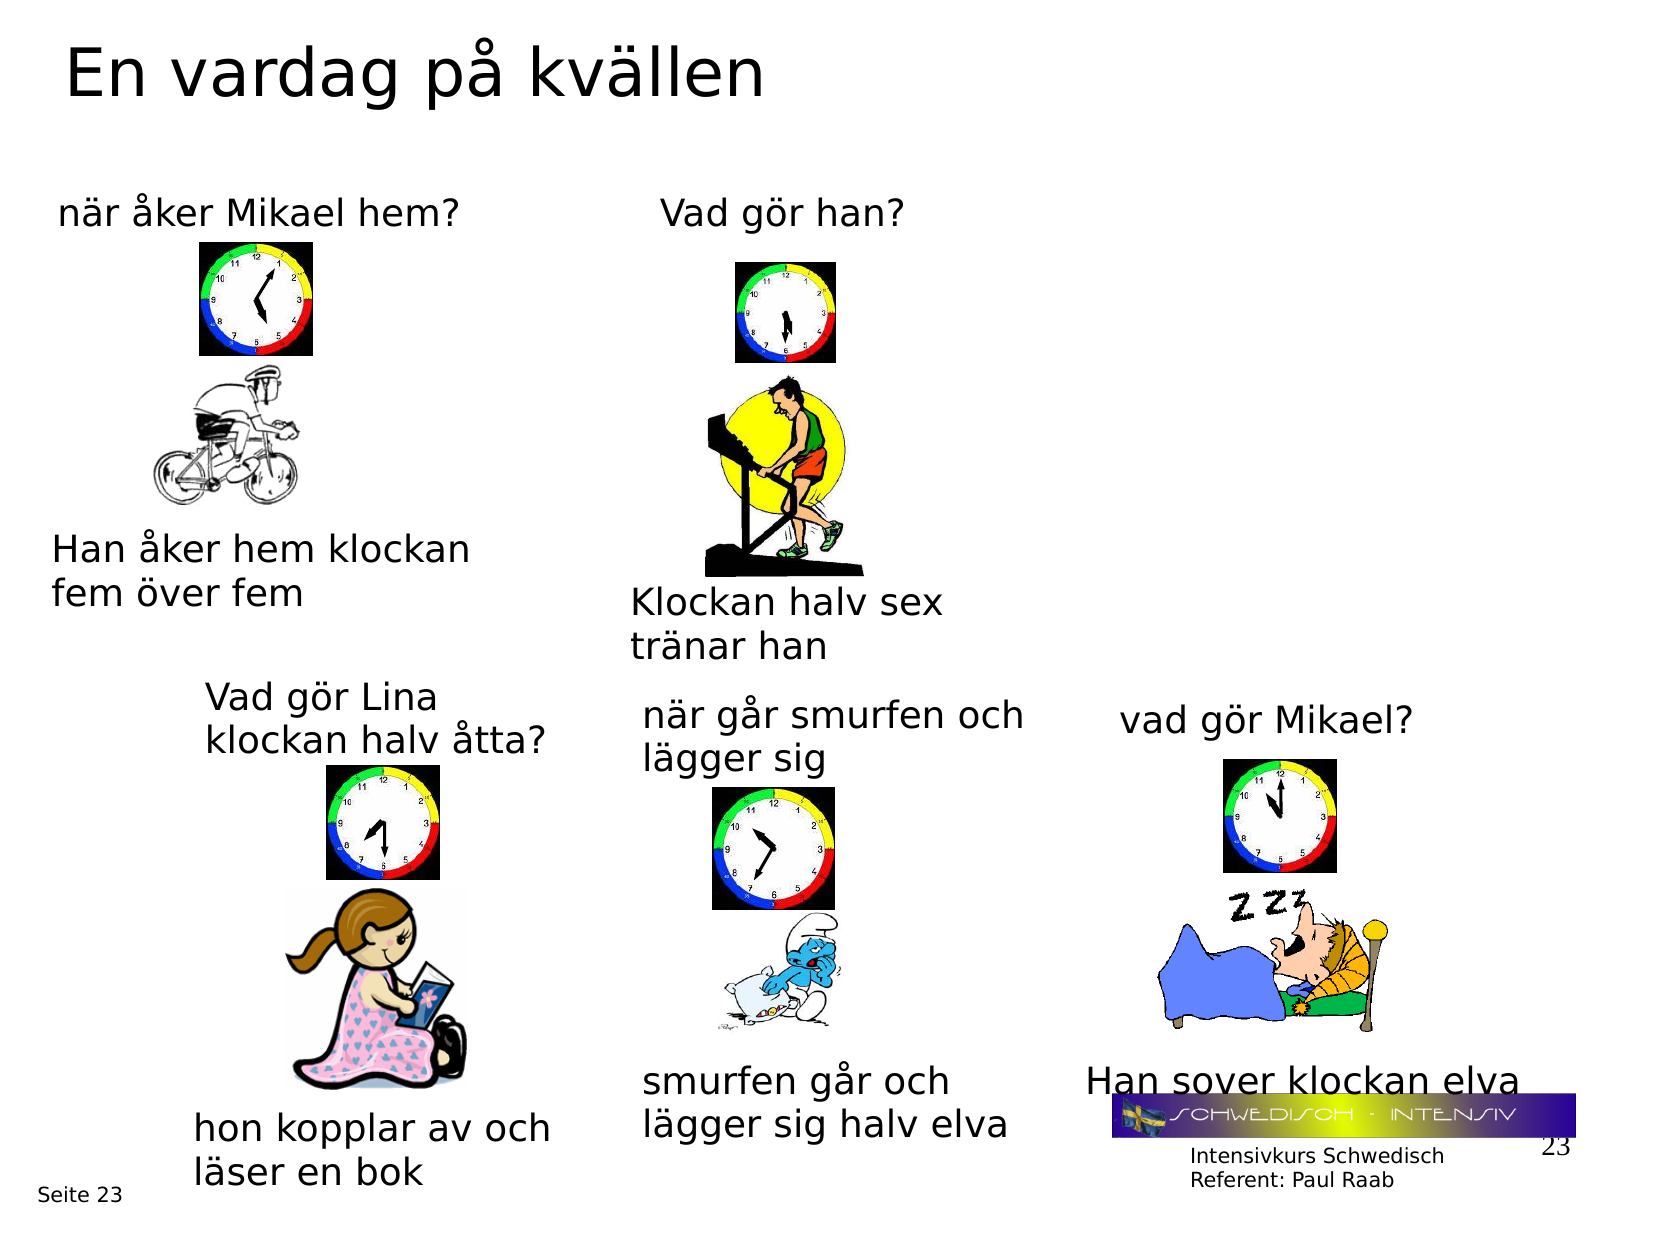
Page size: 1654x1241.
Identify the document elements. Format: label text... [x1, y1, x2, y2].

text_box En vardag på kvällen [49, 26, 901, 120]
picture [705, 374, 864, 573]
text_box Vad gör Lina klockan halv åtta? [190, 668, 612, 771]
text_box Han åker hem klockan fem över fem [36, 520, 488, 623]
picture [1112, 1093, 1576, 1138]
picture [152, 362, 301, 505]
picture [199, 243, 313, 356]
text_box när åker Mikael hem? [42, 183, 494, 243]
text_box vad gör Mikael? [1104, 691, 1443, 751]
text_box Han sover klockan elva [1070, 1052, 1560, 1111]
picture [712, 787, 847, 1035]
text_box smurfen går och lägger sig halv elva [627, 1052, 1049, 1155]
picture [1157, 889, 1388, 1032]
picture [735, 262, 836, 363]
text_box när går smurfen och lägger sig [627, 685, 1049, 788]
picture [284, 887, 468, 1091]
picture [326, 771, 440, 880]
text_box Klockan halv sex tränar han [615, 573, 991, 676]
text_box hon kopplar av och läser en bok [178, 1099, 630, 1202]
text_box Vad gör han? [644, 183, 961, 243]
picture [1223, 759, 1337, 873]
